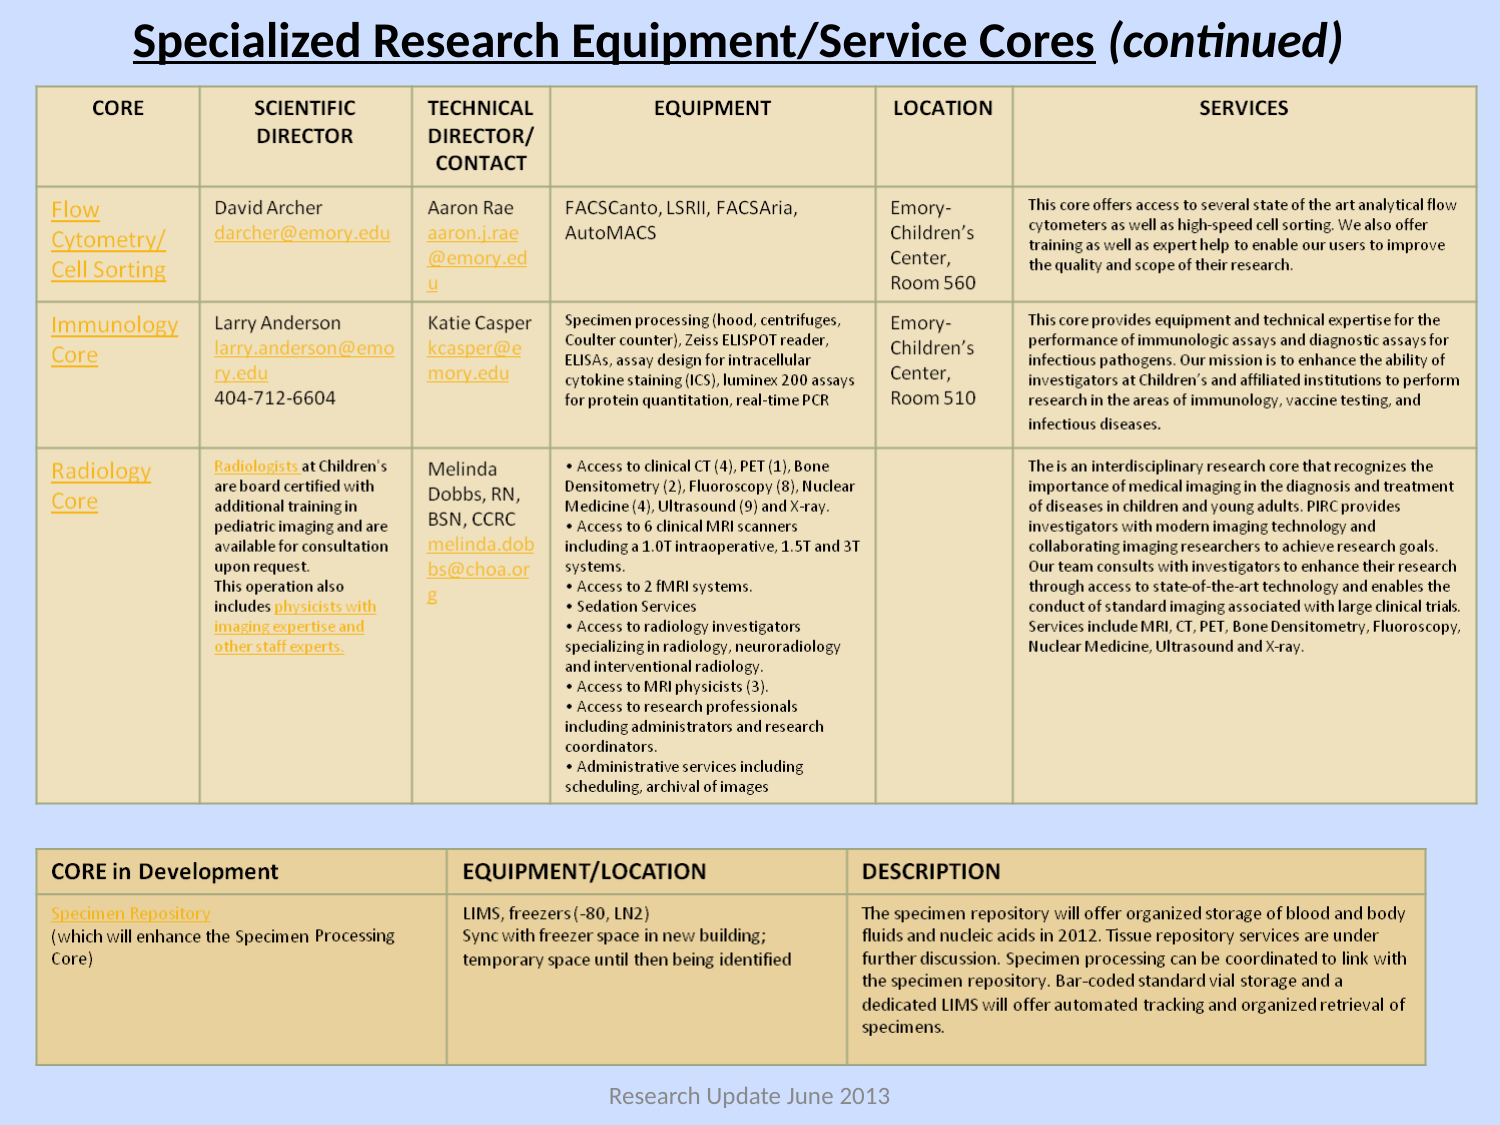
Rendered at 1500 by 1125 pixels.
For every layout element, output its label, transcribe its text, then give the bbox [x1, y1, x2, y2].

text_box Research Update June 2013 [512, 1077, 988, 1125]
text_box Specialized Research Equipment/Service Cores (continued) [37, 0, 1450, 113]
picture [25, 76, 1488, 817]
picture [25, 837, 1437, 1077]
